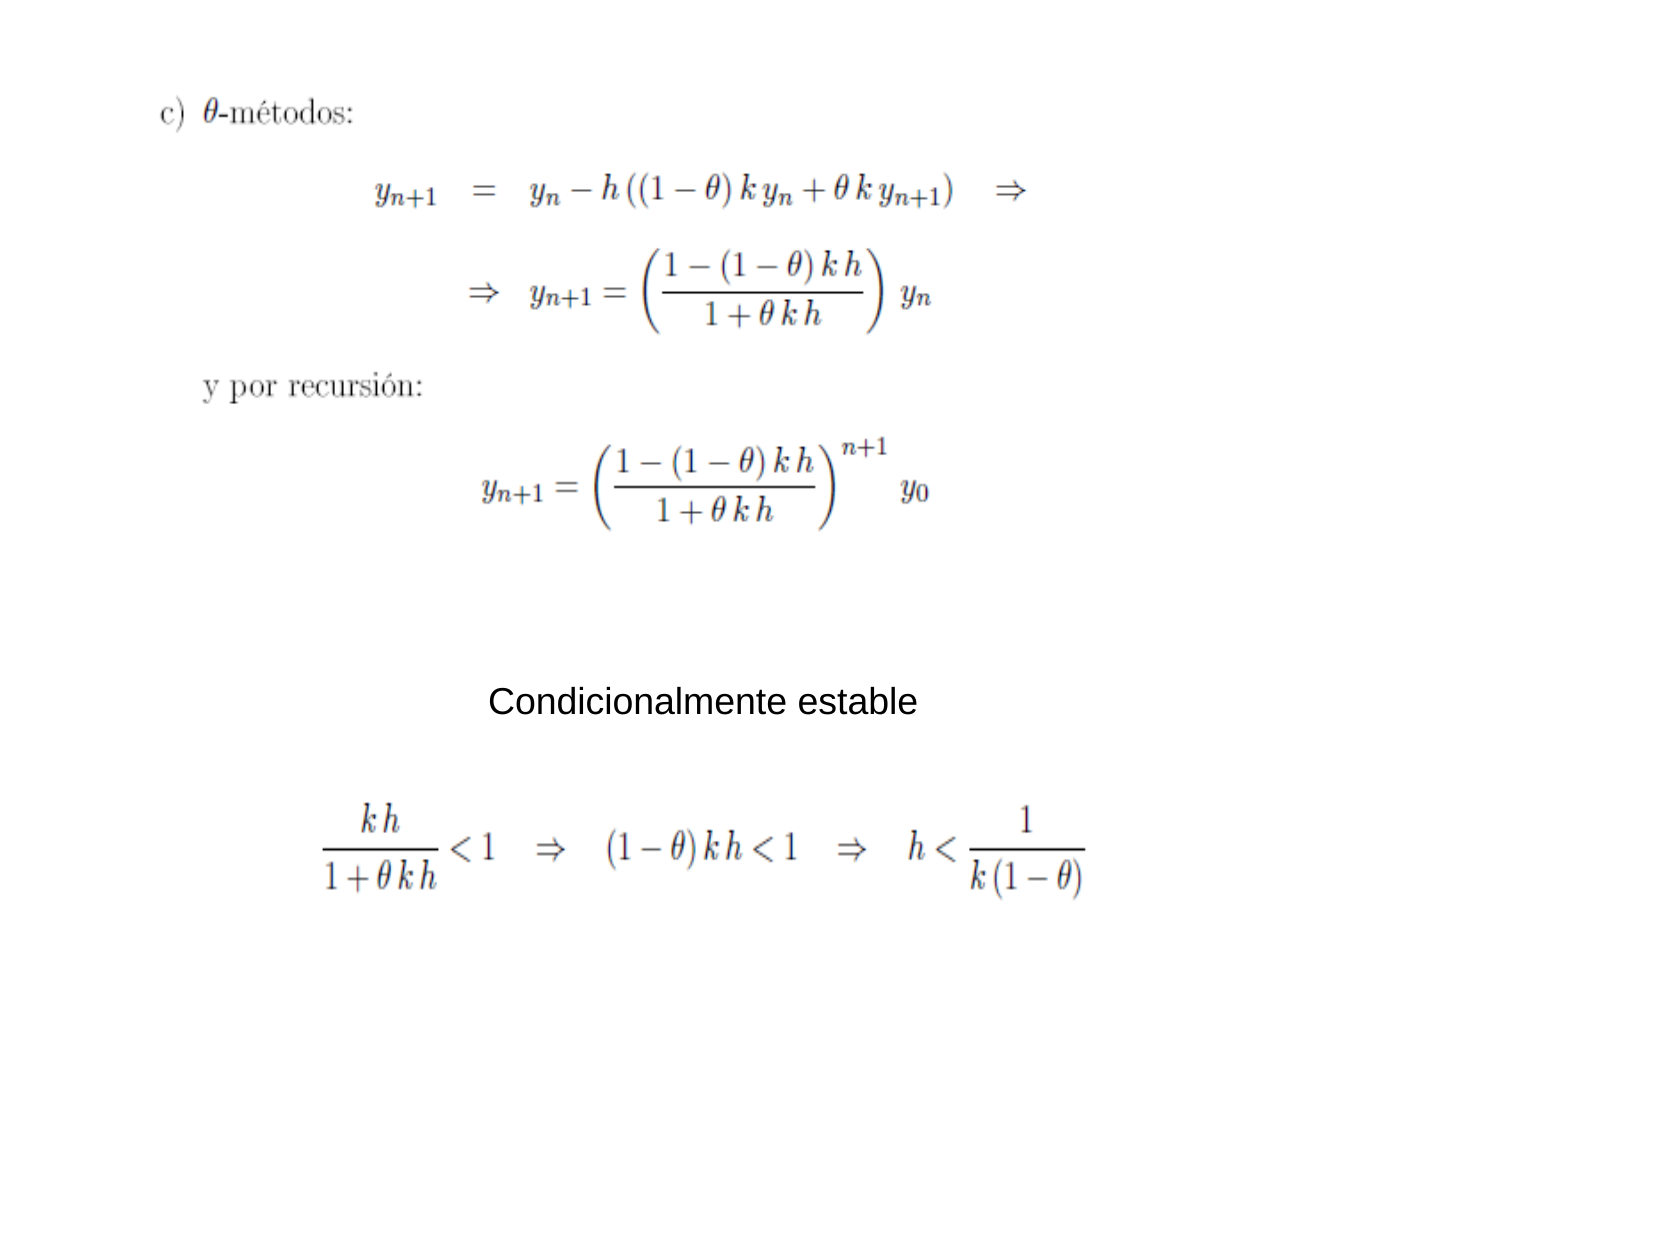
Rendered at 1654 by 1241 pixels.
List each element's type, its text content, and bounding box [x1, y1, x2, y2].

text_box Condicionalmente estable [473, 673, 934, 731]
picture [141, 82, 1241, 567]
picture [289, 781, 1140, 935]
